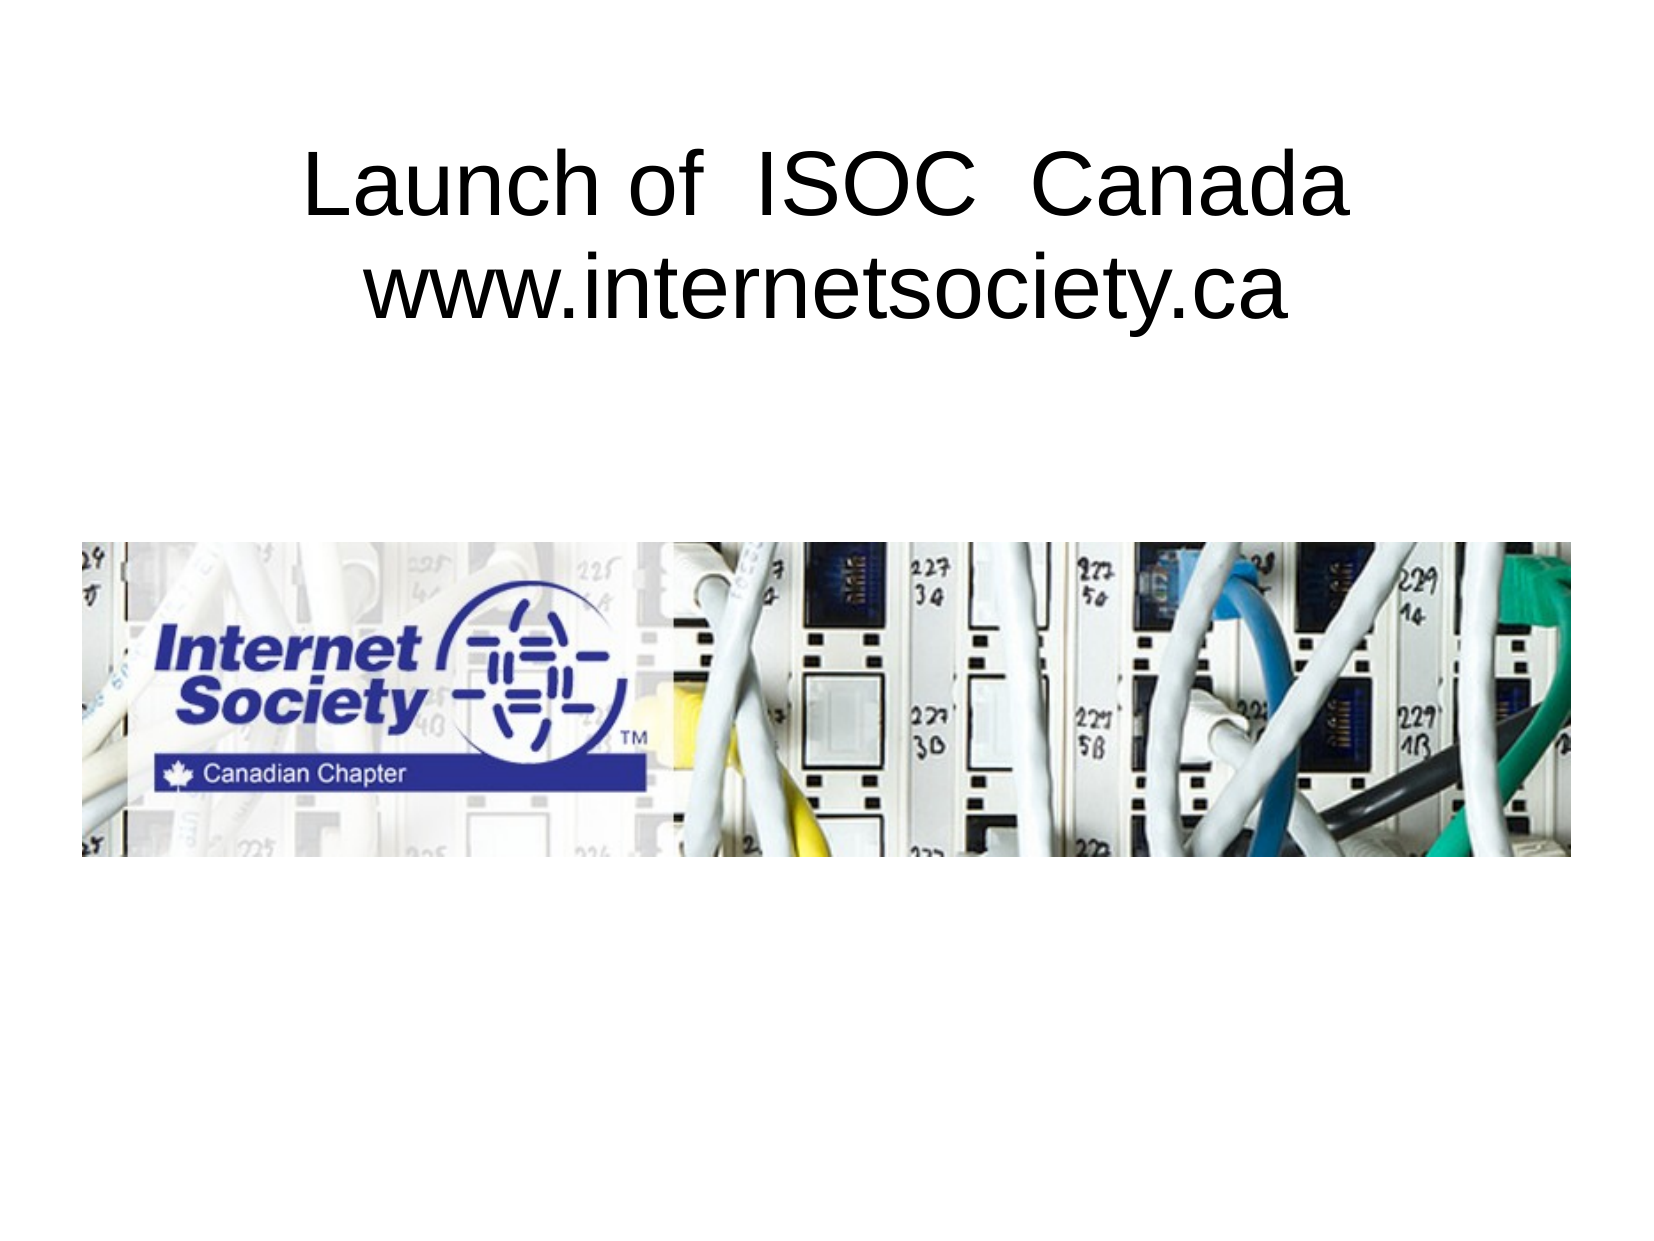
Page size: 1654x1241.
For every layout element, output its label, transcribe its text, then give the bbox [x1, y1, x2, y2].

title Launch of ISOC Canada www.internetsociety.ca [82, 30, 1571, 441]
picture [82, 542, 1571, 857]
